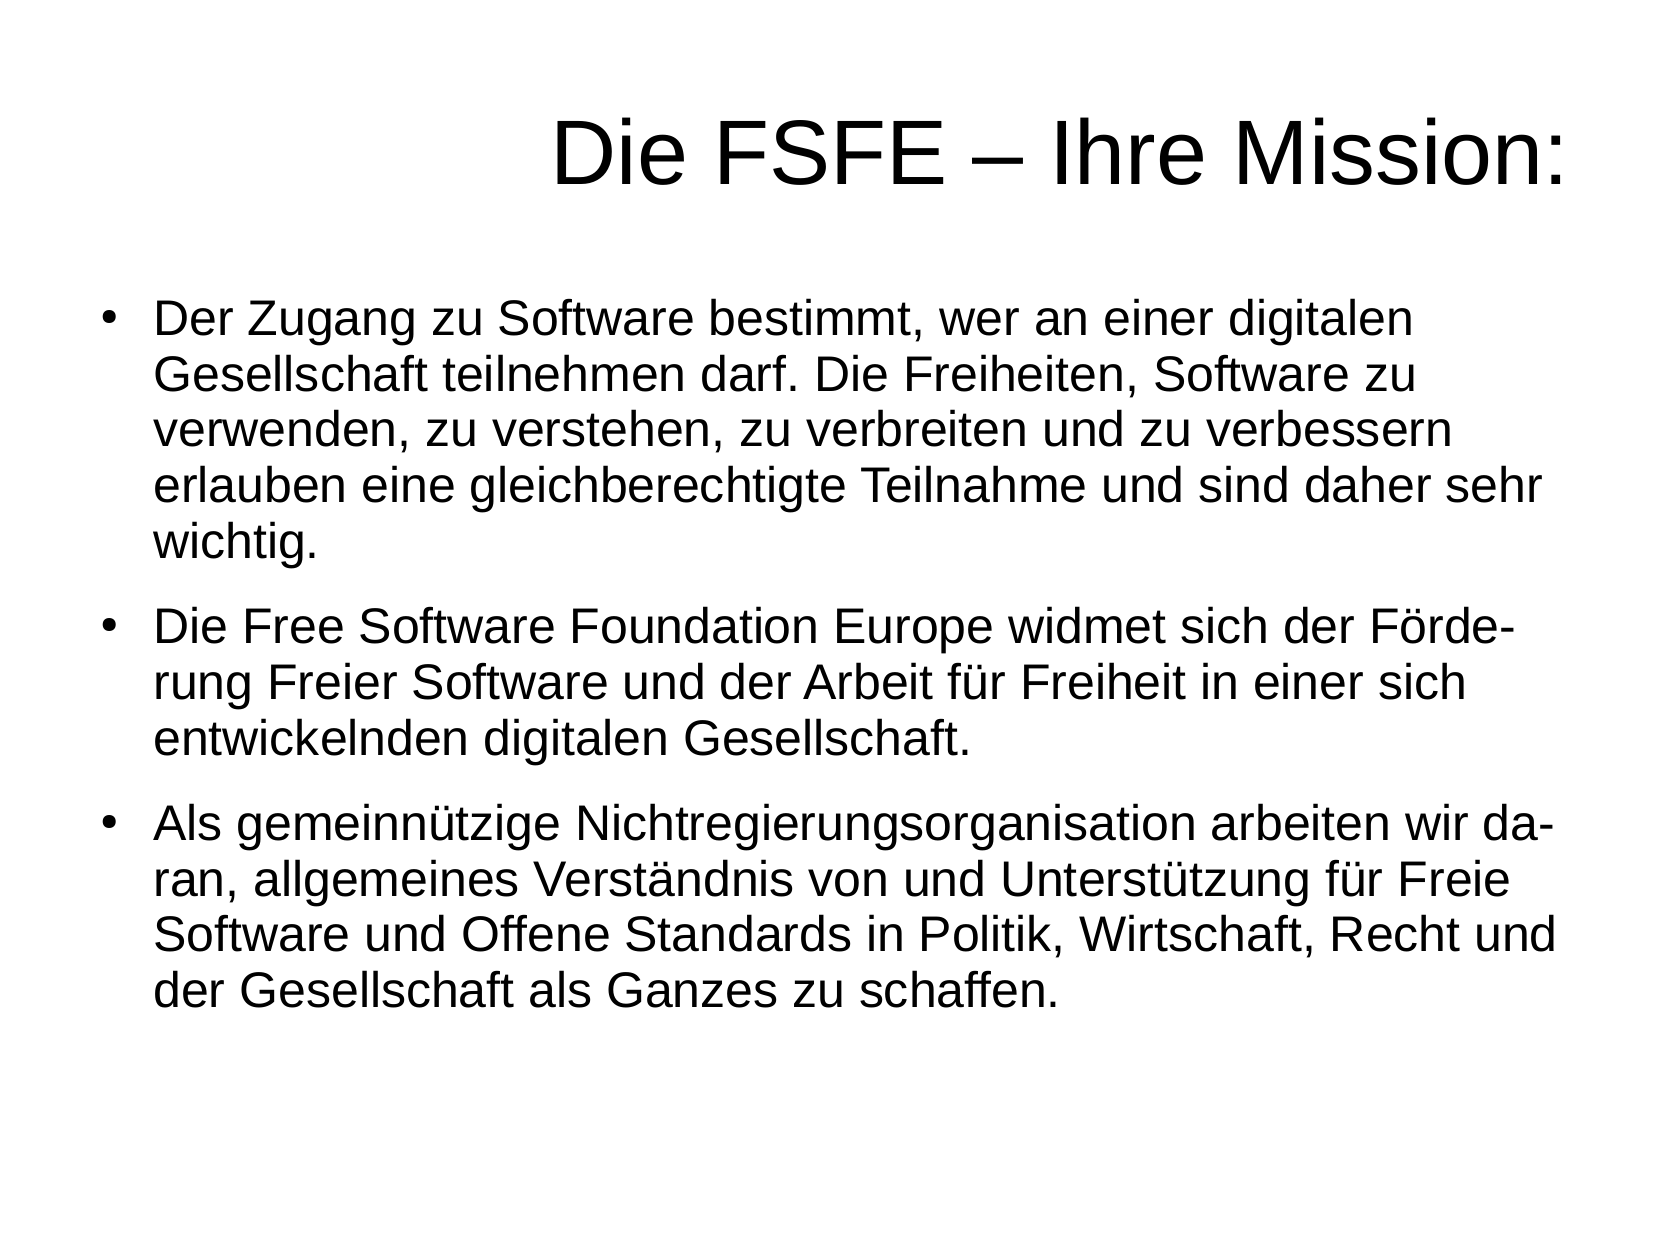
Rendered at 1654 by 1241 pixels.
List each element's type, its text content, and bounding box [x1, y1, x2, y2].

list Der Zugang zu Software bestimmt, wer an einer digitalen Gesellschaft teilnehmen darf. Die Freiheiten, Software zu verwenden, zu verstehen, zu verbreiten und zu verbessern erlauben eine gleichberechtigte Teilnahme und sind daher sehr wichtig. Die Free Software Foundation Europe widmet sich der Förde-rung Freier Software und der Arbeit für Freiheit in einer sich entwickelnden digitalen Gesellschaft. Als gemeinnützige Nichtregierungsorganisation arbeiten wir da-ran, allgemeines Verständnis von und Unterstützung für Freie Software und Offene Standards in Politik, Wirtschaft, Recht und der Gesellschaft als Ganzes zu schaffen. [82, 290, 1571, 1094]
title Die FSFE – Ihre Mission: [82, 56, 1571, 250]
